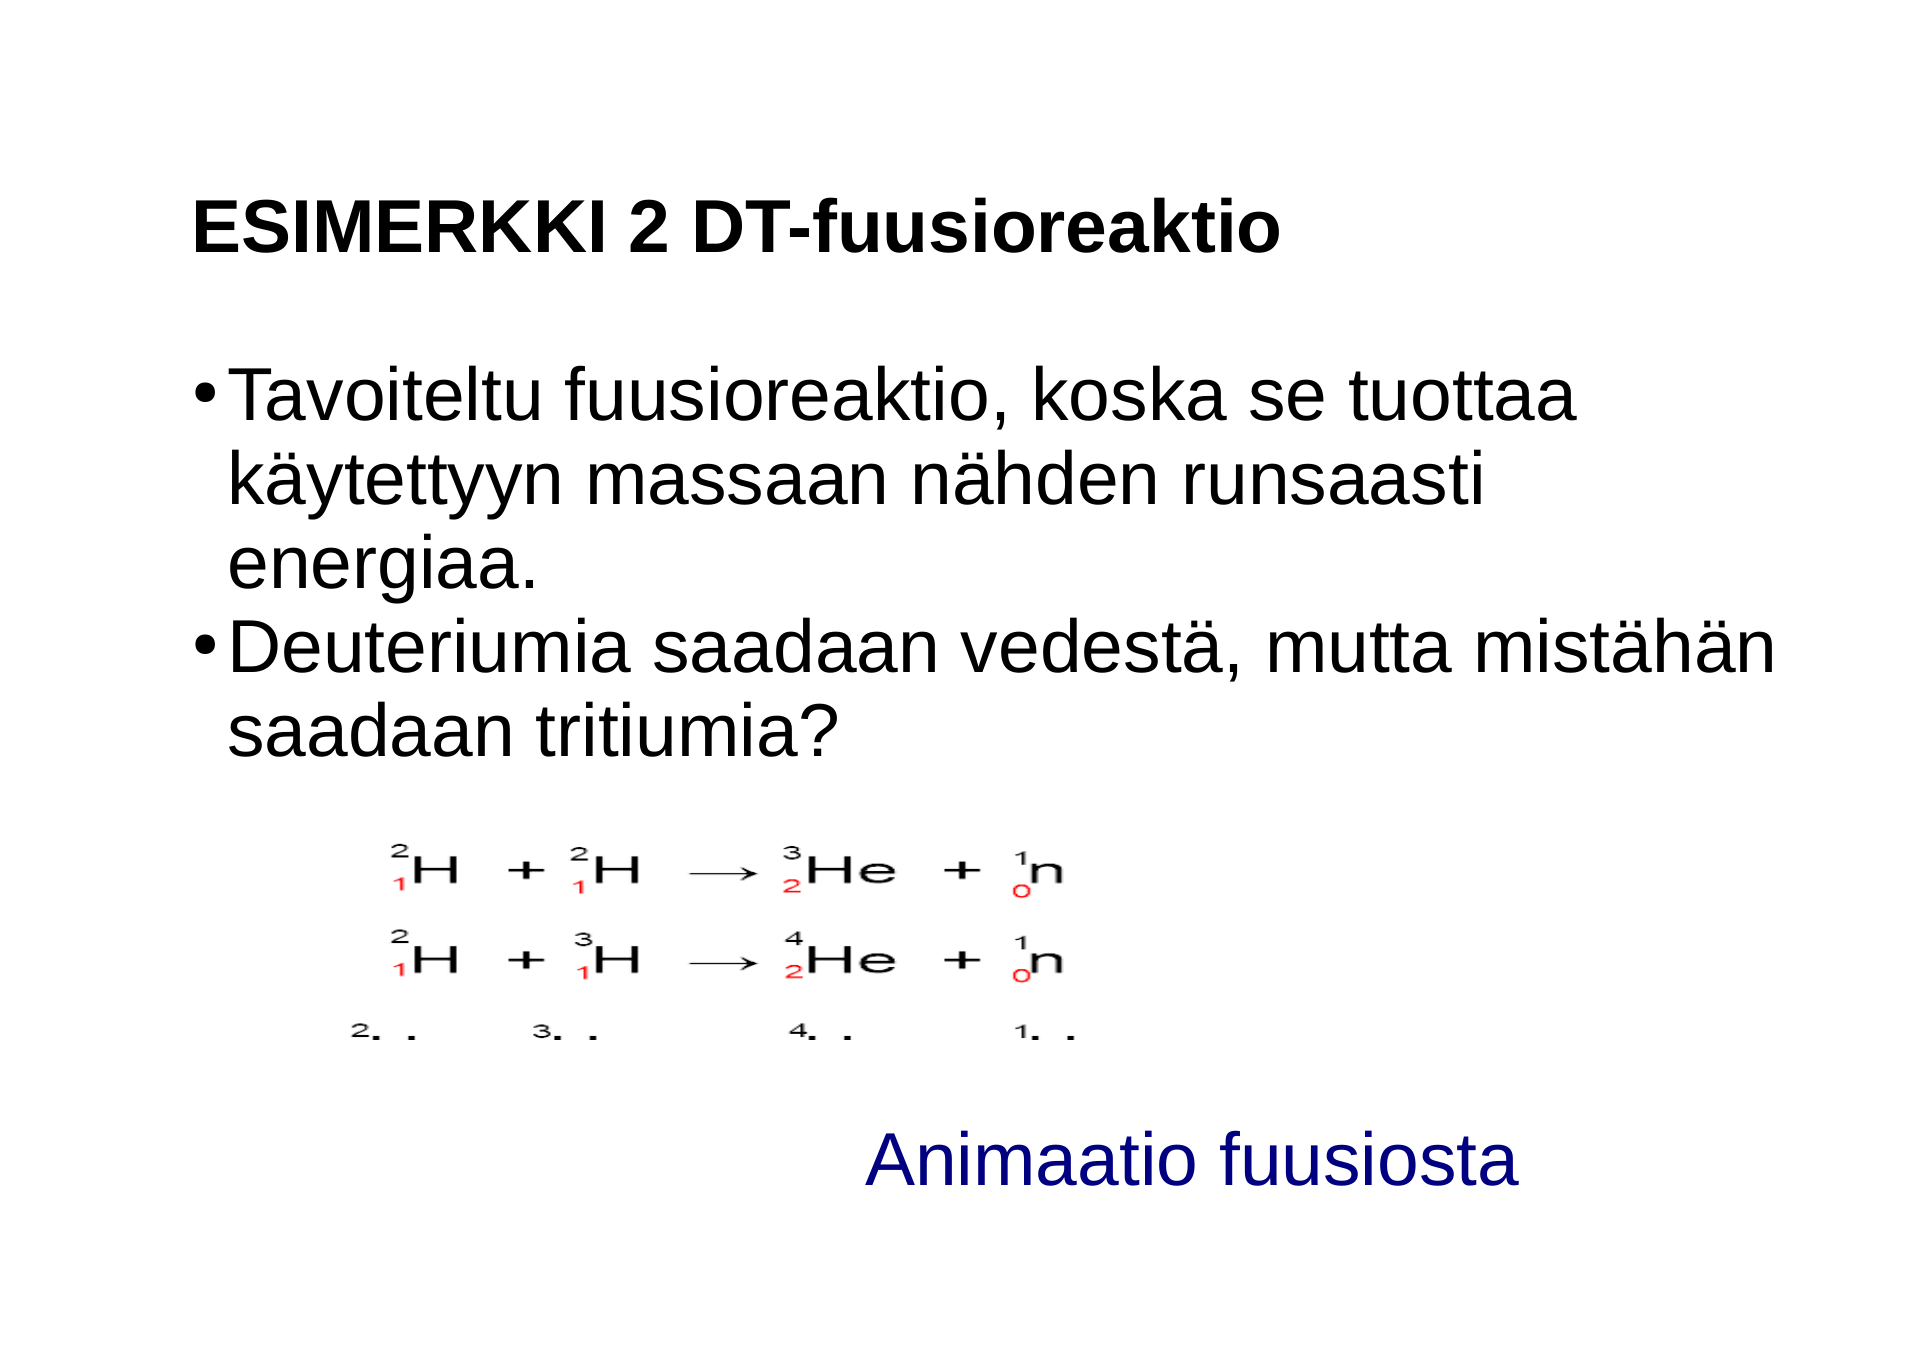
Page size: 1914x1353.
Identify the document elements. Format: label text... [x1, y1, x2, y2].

text_box ESIMERKKI 2 DT-fuusioreaktio Tavoiteltu fuusioreaktio, koska se tuottaa käytettyyn massaan nähden runsaasti energiaa. Deuteriumia saadaan vedestä, mutta mistähän saadaan tritiumia? [177, 177, 1794, 780]
picture [288, 838, 1406, 1040]
text_box Animaatio fuusiosta [850, 1110, 1535, 1210]
